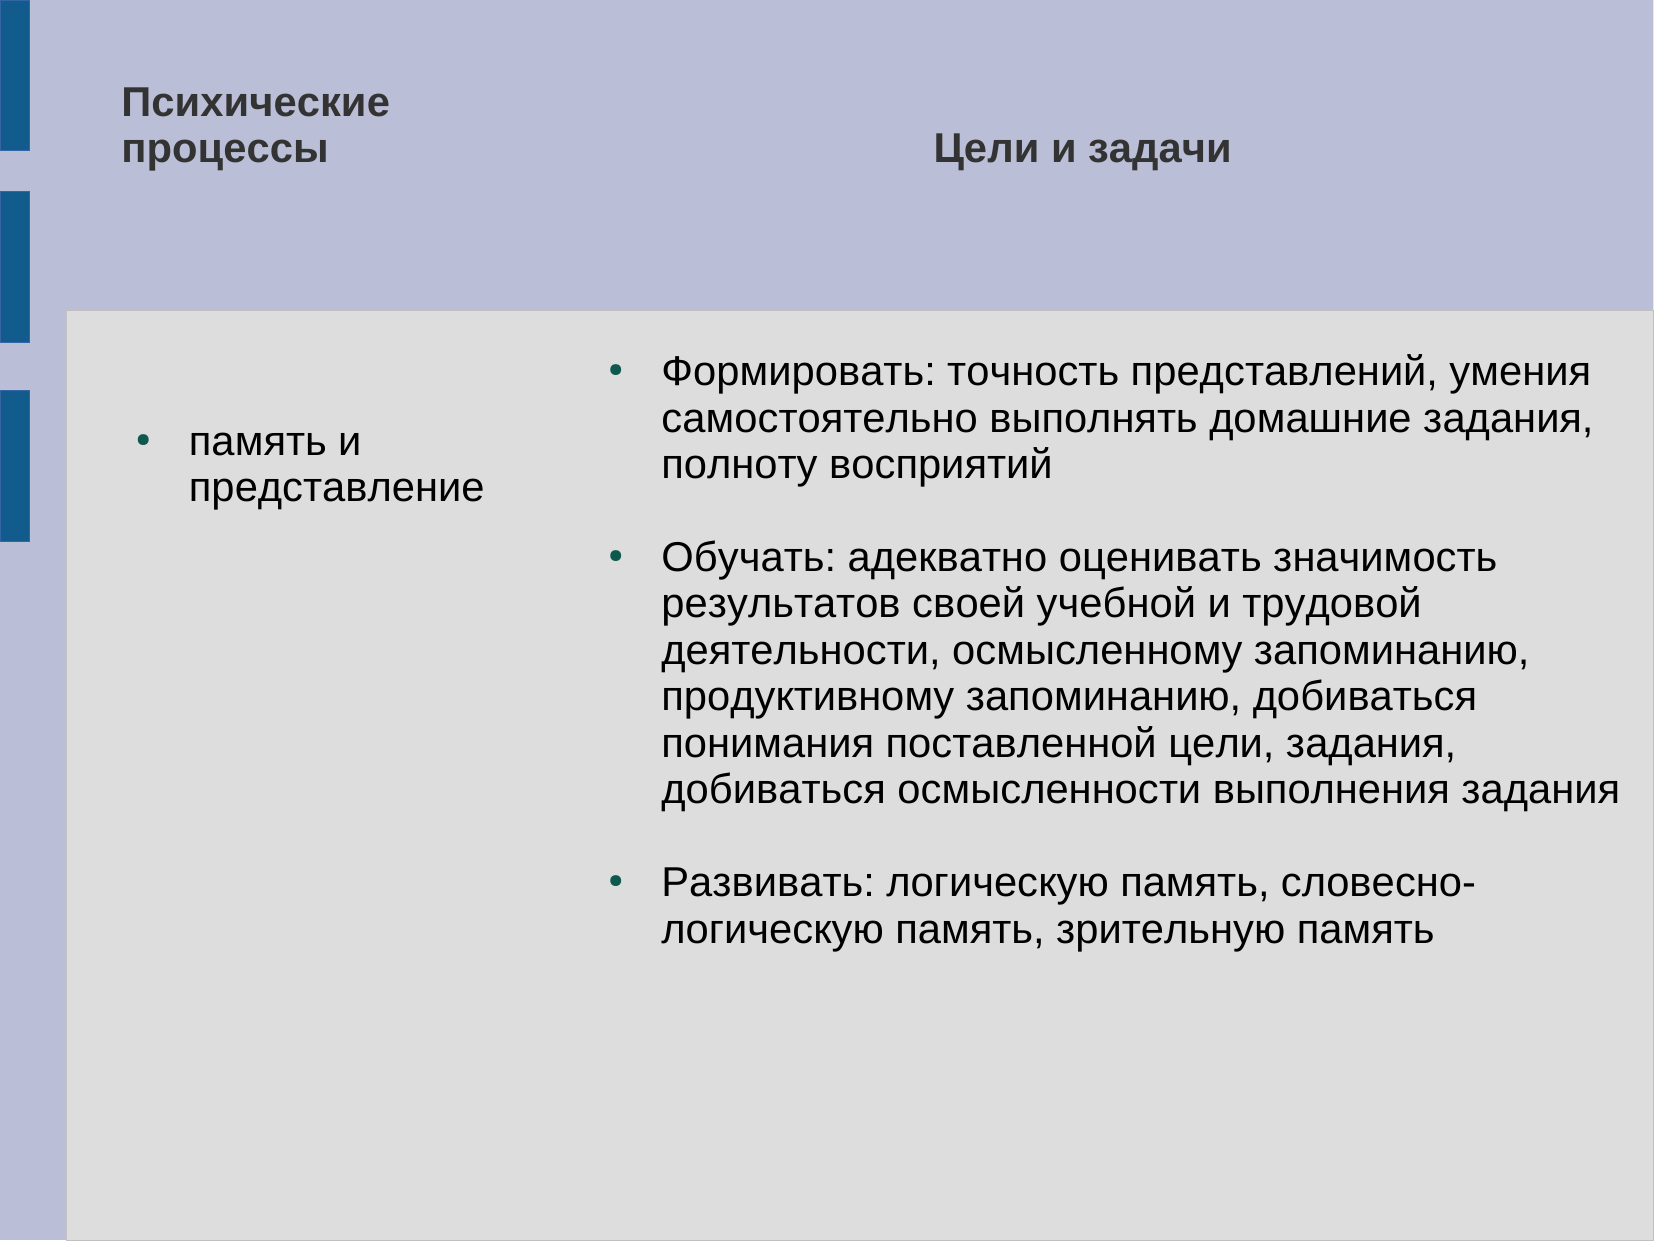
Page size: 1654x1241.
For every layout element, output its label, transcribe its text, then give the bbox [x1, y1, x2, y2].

list память и представление [118, 324, 532, 1144]
list Формировать: точность представлений, умения самостоятельно выполнять домашние задания, полноту восприятий Обучать: адекватно оценивать значимость результатов своей учебной и трудовой деятельности, осмысленному запоминанию, продуктивному запоминанию, добиваться понимания поставленной цели, задания, добиваться осмысленности выполнения задания Развивать: логическую память, словесно-логическую память, зрительную память [590, 347, 1625, 1152]
title Психические процессы Цели и задачи [121, 75, 1534, 220]
